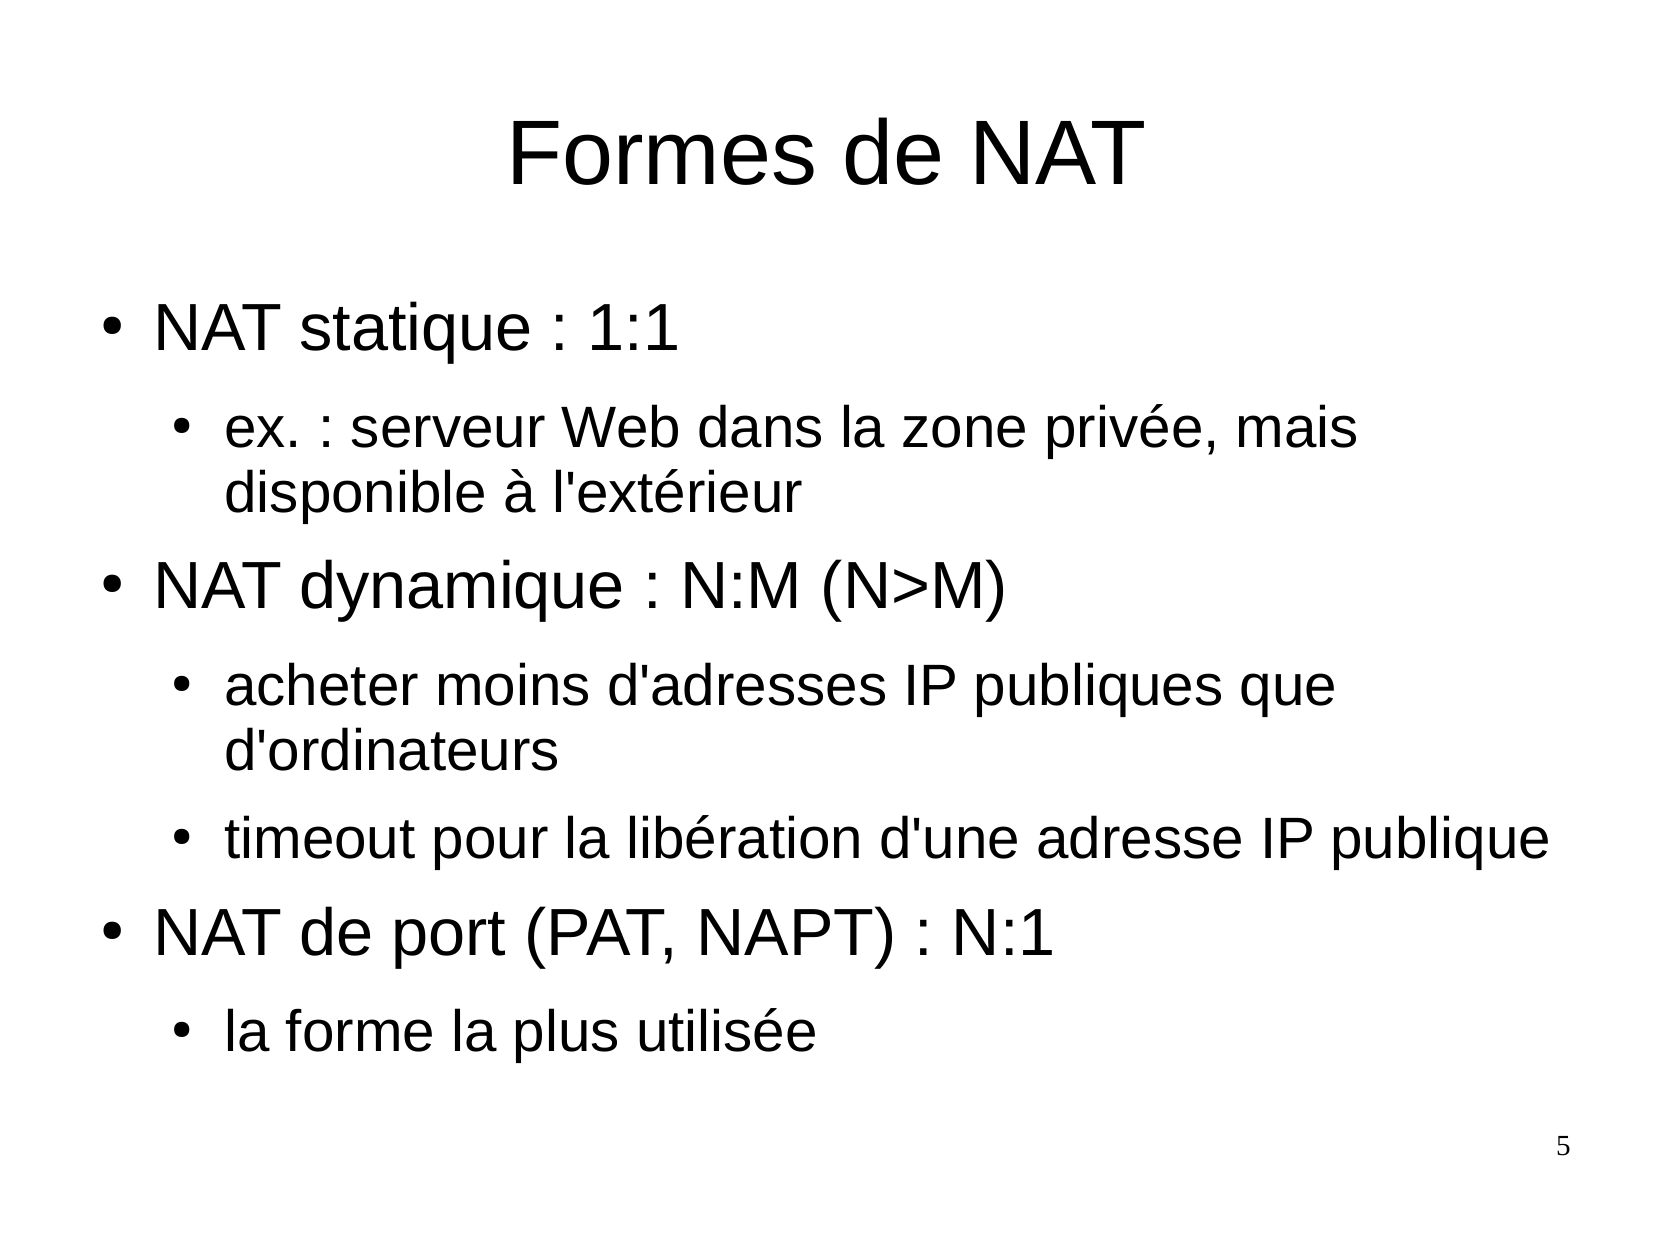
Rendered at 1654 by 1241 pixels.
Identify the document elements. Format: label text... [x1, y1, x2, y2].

title Formes de NAT [82, 49, 1571, 257]
list NAT statique : 1:1 ex. : serveur Web dans la zone privée, mais disponible à l'extérieur NAT dynamique : N:M (N>M) acheter moins d'adresses IP publiques que d'ordinateurs timeout pour la libération d'une adresse IP publique NAT de port (PAT, NAPT) : N:1 la forme la plus utilisée [82, 290, 1571, 1109]
